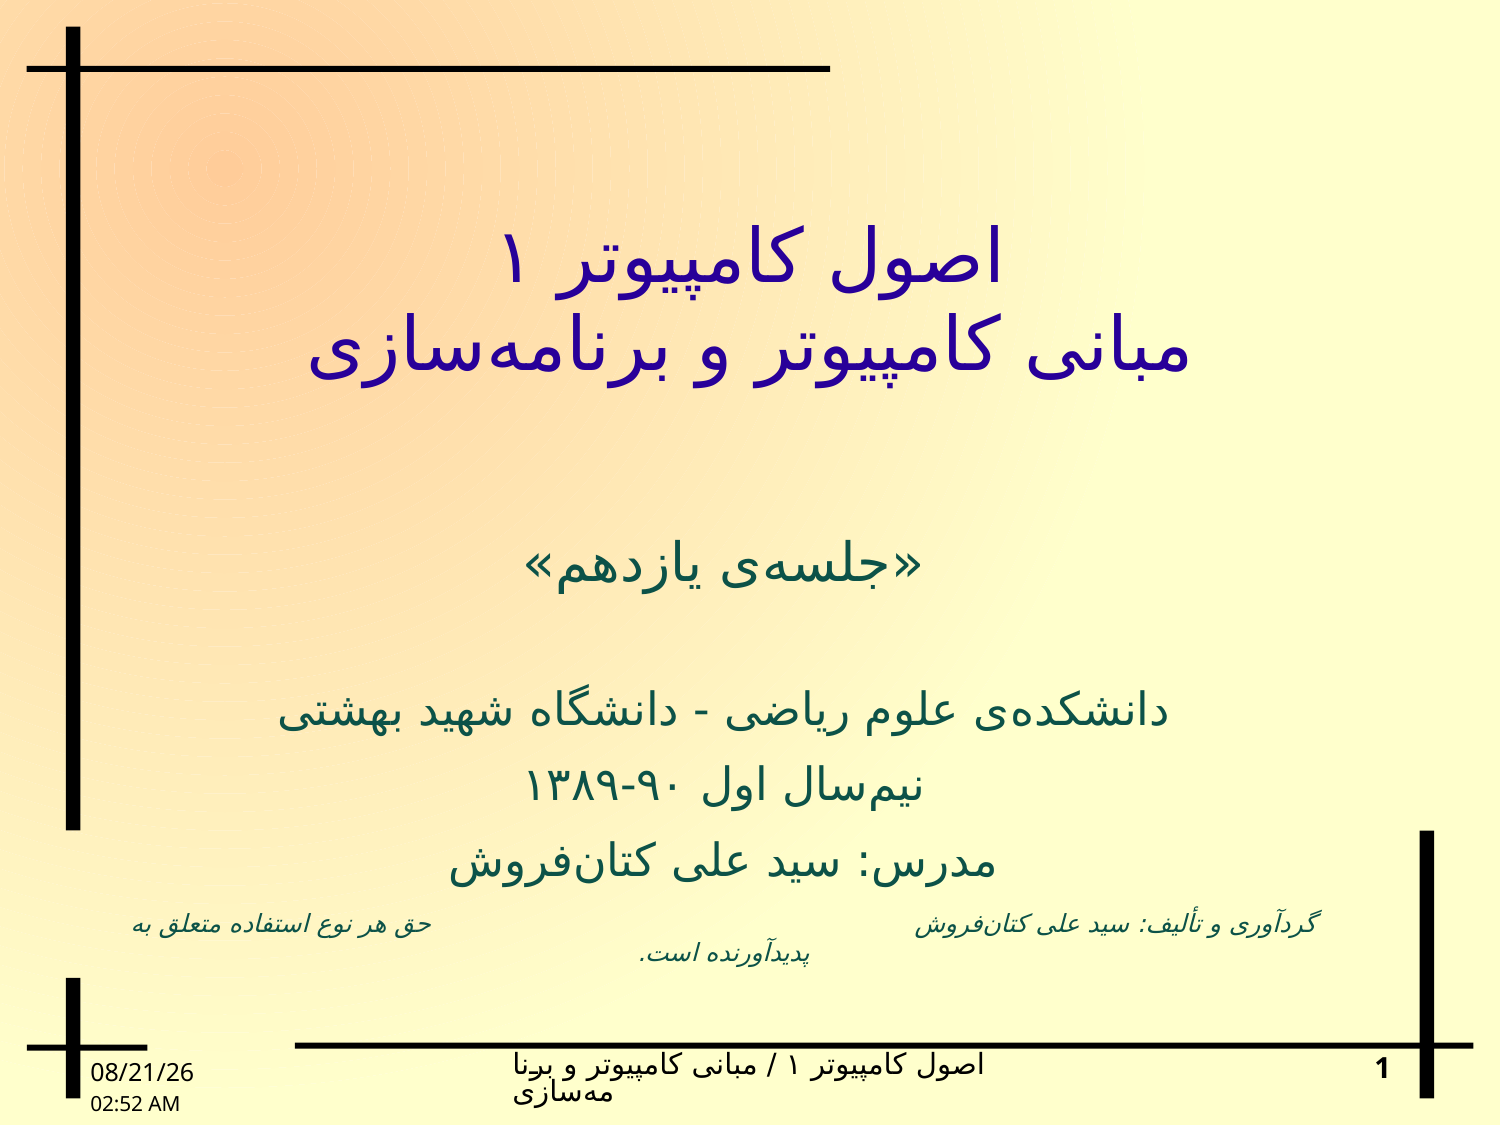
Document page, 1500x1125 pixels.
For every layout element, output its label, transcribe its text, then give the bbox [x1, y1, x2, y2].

list «جلسه‌ی یازدهم» دانشکده‌ی علوم ریاضی - دانشگاه شهید بهشتی نیم‌سال اول ۹۰-۱۳۸۹ مدرس: سید علی کتان‌فروش گردآوری و تألیف: سید علی کتان‌فروش حق هر نوع استفاده متعلق به پدیدآورنده است. [89, 530, 1411, 1041]
title اصول کامپیوتر ۱ مبانی کامپیوتر و برنامه‌سازی [109, 177, 1391, 424]
